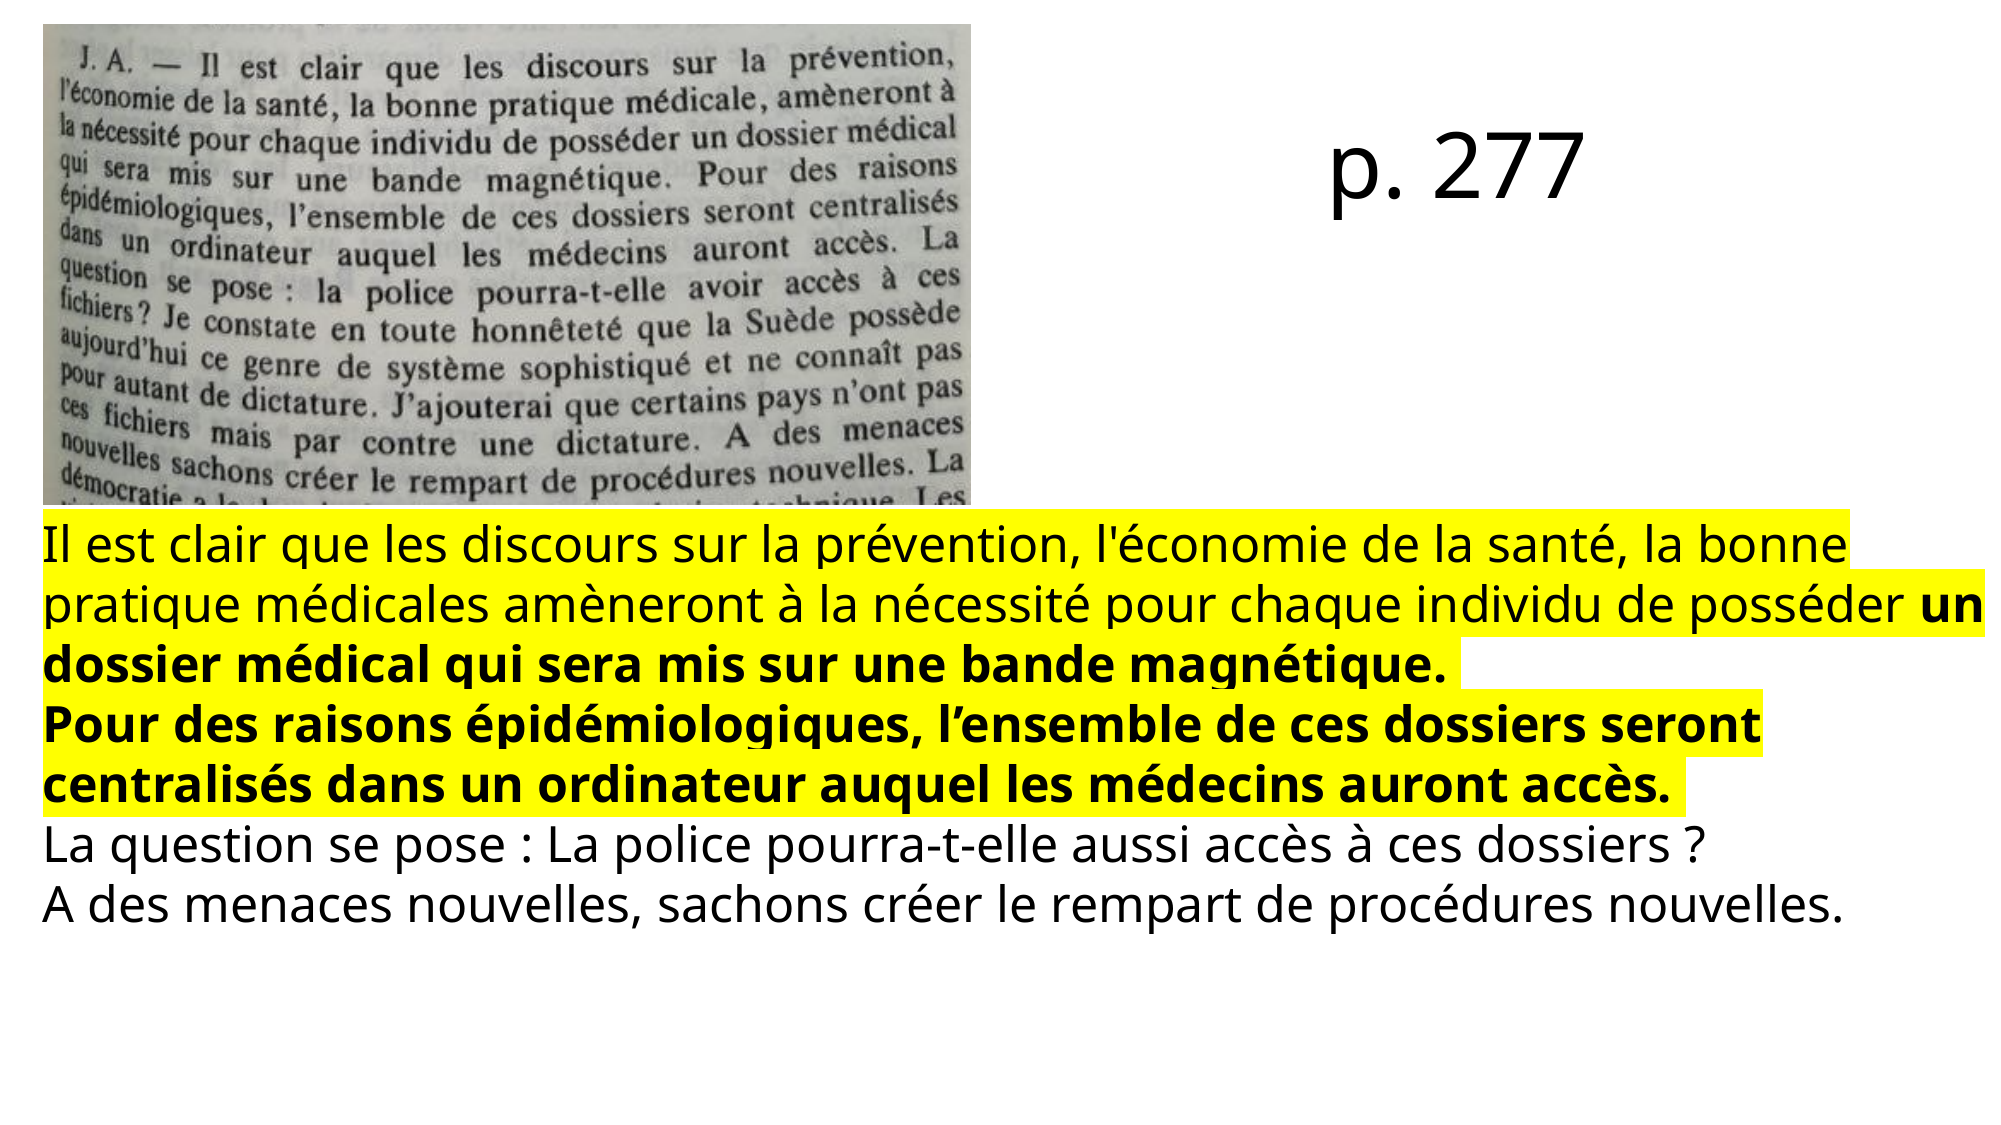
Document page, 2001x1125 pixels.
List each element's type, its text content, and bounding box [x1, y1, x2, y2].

picture [43, 24, 971, 505]
title p. 277 [1052, 59, 1863, 278]
text_box Il est clair que les discours sur la prévention, l'économie de la santé, la bonne pratique médicales amèneront à la nécessité pour chaque individu de posséder un dossier médical qui sera mis sur une bande magnétique. Pour des raisons épidémiologiques, l’ensemble de ces dossiers seront centralisés dans un ordinateur auquel les médecins auront accès. La question se pose : La police pourra-t-elle aussi accès à ces dossiers ? A des menaces nouvelles, sachons créer le rempart de procédures nouvelles. [28, 505, 2000, 940]
